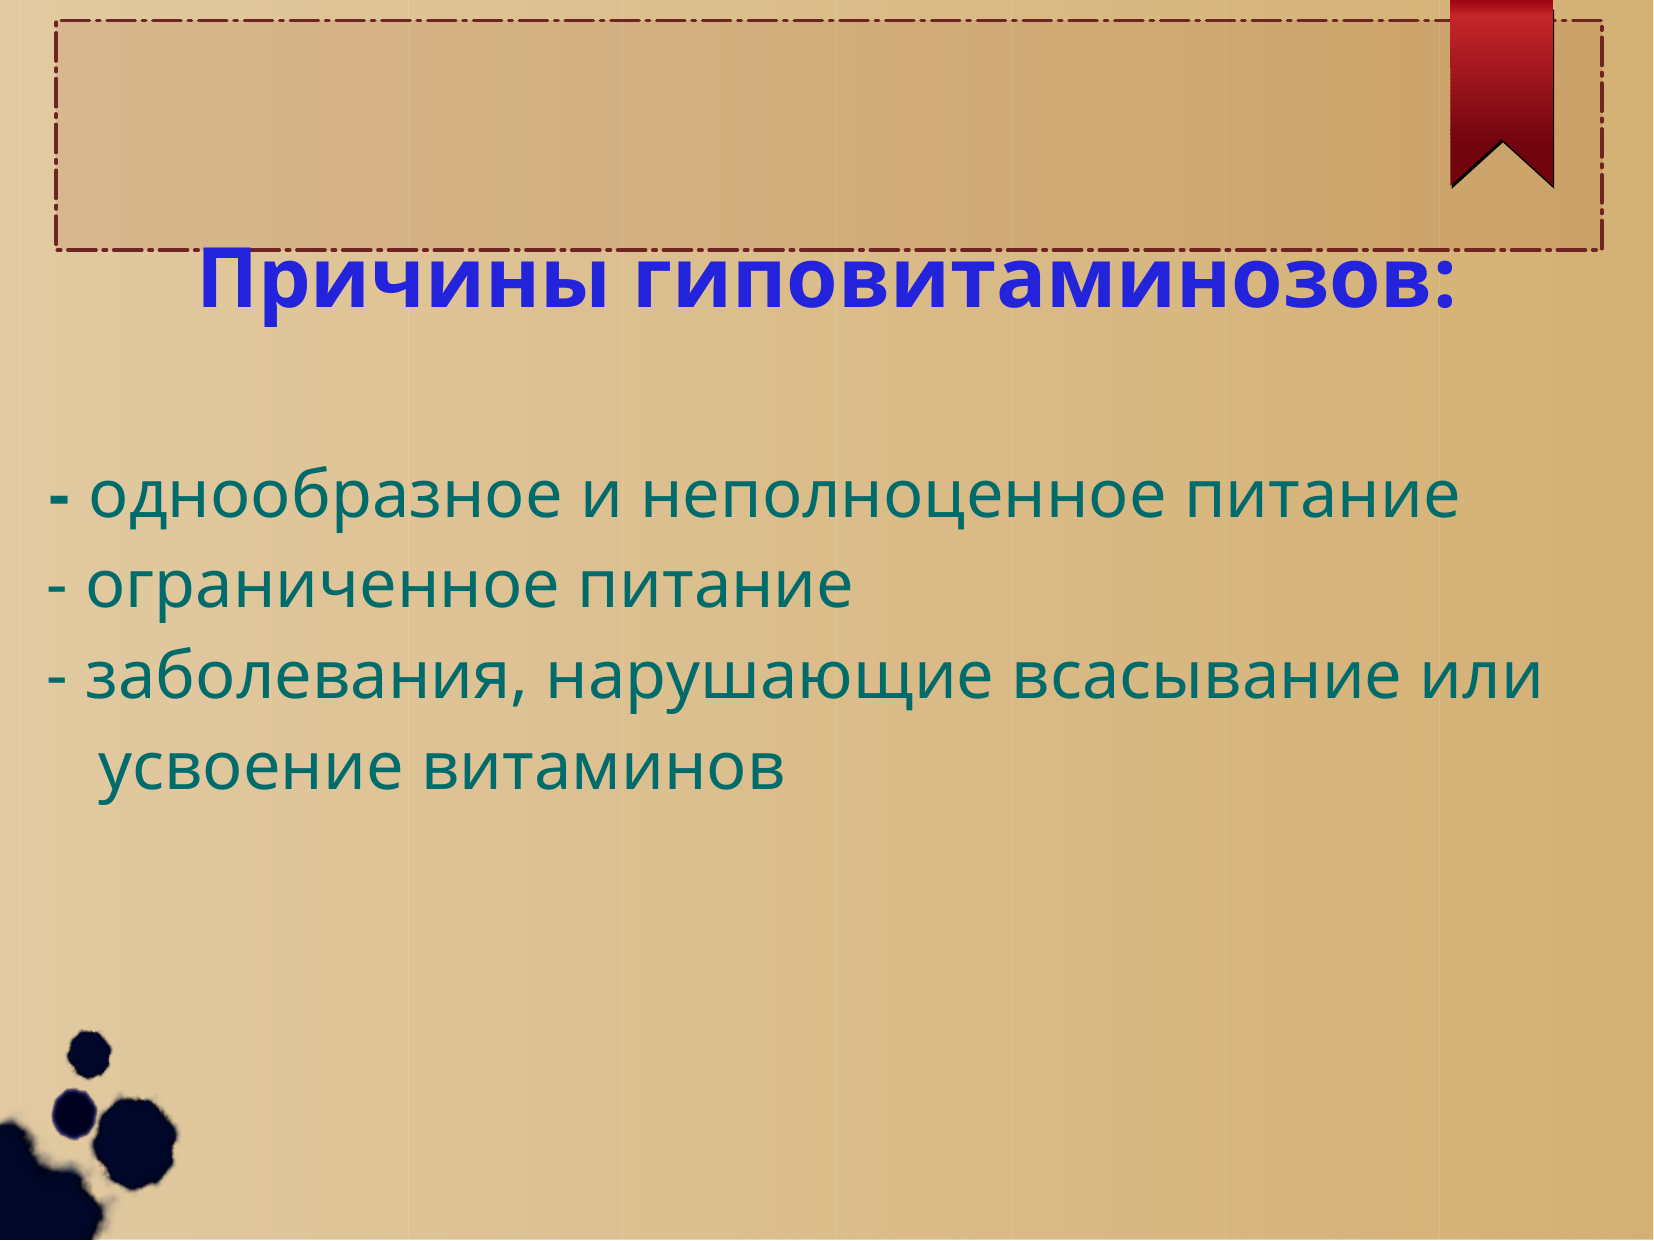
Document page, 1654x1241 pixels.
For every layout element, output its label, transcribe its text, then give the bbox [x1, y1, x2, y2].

subtitle Причины гиповитаминозов: - однообразное и неполноценное питание - ограниченное питание - заболевания, нарушающие всасывание или усвоение витаминов [29, 162, 1625, 1123]
